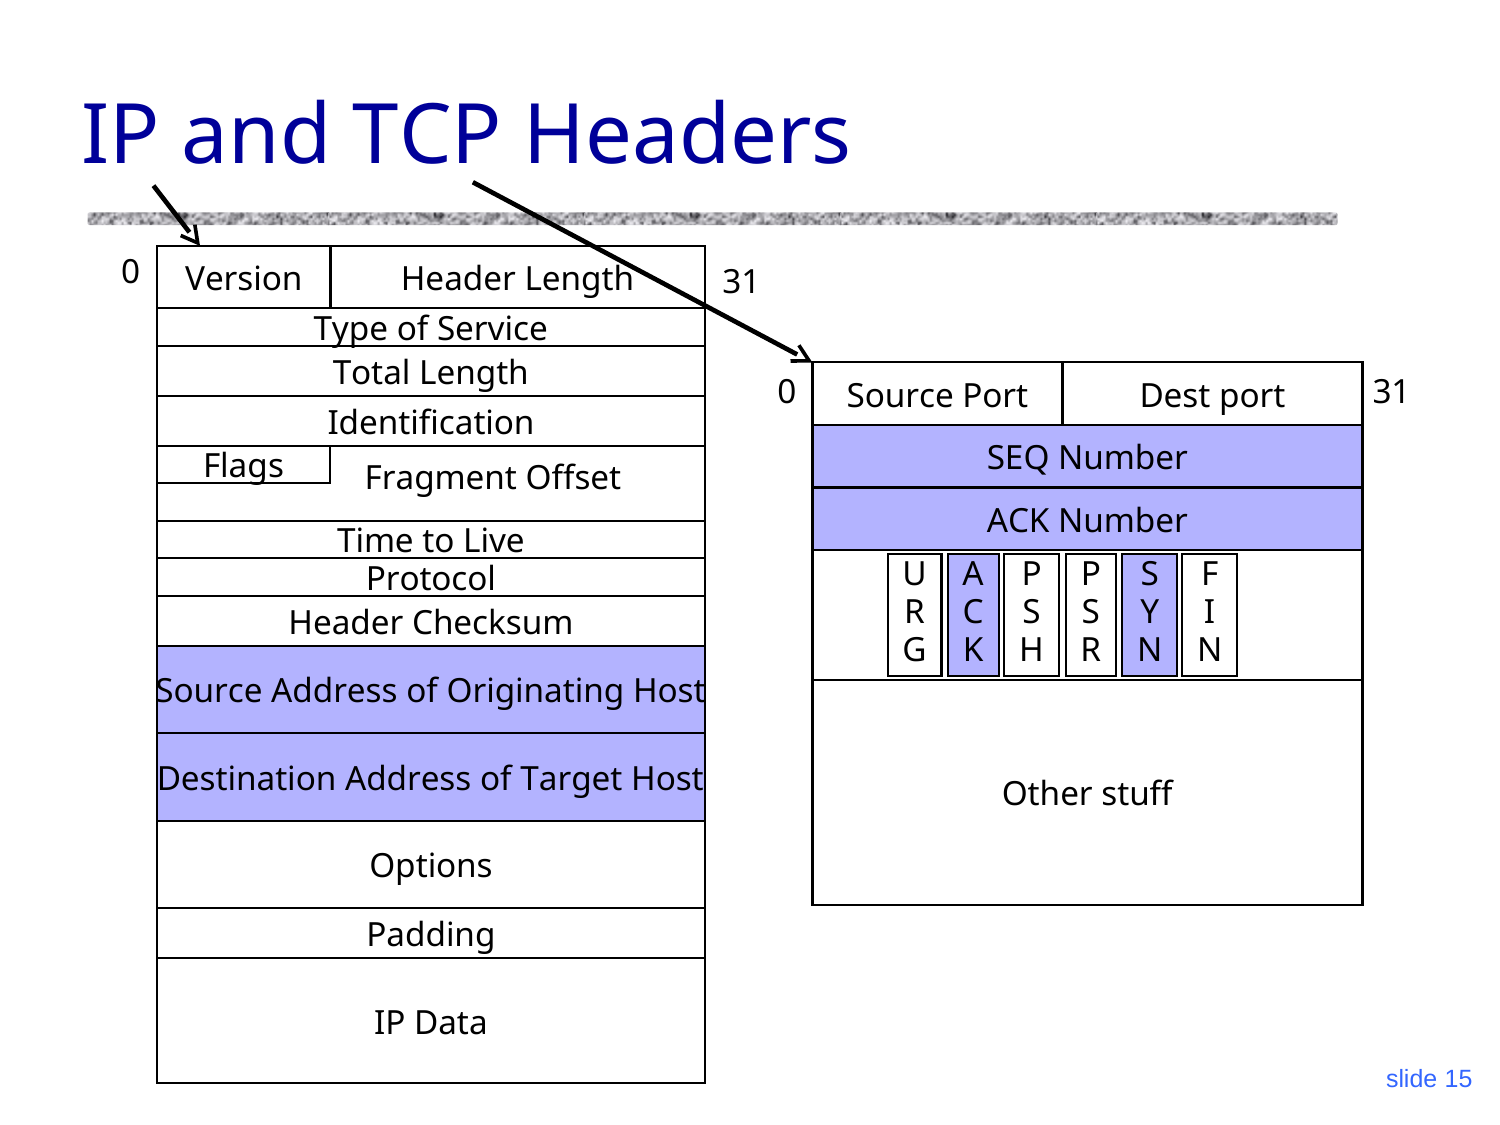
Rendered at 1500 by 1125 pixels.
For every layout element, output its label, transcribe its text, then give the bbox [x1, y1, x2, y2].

text_box S Y N [1122, 553, 1178, 676]
text_box 31 [707, 252, 776, 309]
text_box 31 [1357, 362, 1426, 418]
text_box IP Data [157, 958, 705, 1084]
text_box Type of Service [157, 308, 705, 345]
text_box 0 [762, 362, 812, 418]
text_box Header Length [598, 245, 705, 302]
text_box P S R [1065, 553, 1116, 676]
text_box A C K [947, 553, 999, 676]
text_box Identification [157, 395, 705, 445]
text_box 0 [106, 242, 155, 299]
text_box Other stuff [812, 679, 1363, 905]
text_box Version [156, 245, 330, 309]
picture [536, 212, 1338, 226]
text_box slide <number> [1174, 1025, 1488, 1101]
text_box Padding [157, 908, 705, 958]
text_box Time to Live [157, 520, 705, 558]
text_box SEQ Number [812, 425, 1363, 487]
text_box Total Length [157, 345, 705, 395]
text_box U R G [887, 553, 942, 676]
text_box Destination Address of Target Host [157, 733, 705, 820]
picture [178, 212, 548, 226]
title IP and TCP Headers [66, 37, 1342, 188]
picture [87, 212, 180, 226]
text_box Flags [252, 461, 262, 475]
text_box Header Length [330, 245, 702, 308]
text_box Flags [156, 445, 331, 484]
text_box Protocol [157, 558, 705, 595]
text_box Options [157, 820, 705, 908]
text_box Dest port [1062, 362, 1363, 425]
text_box P S H [1004, 553, 1059, 676]
text_box Fragment Offset [349, 448, 694, 504]
text_box ACK Number [812, 487, 1363, 549]
text_box Header Checksum [157, 595, 705, 645]
text_box F I N [1182, 553, 1238, 676]
text_box Source Port [812, 362, 1062, 425]
text_box Source Address of Originating Host [157, 645, 705, 733]
